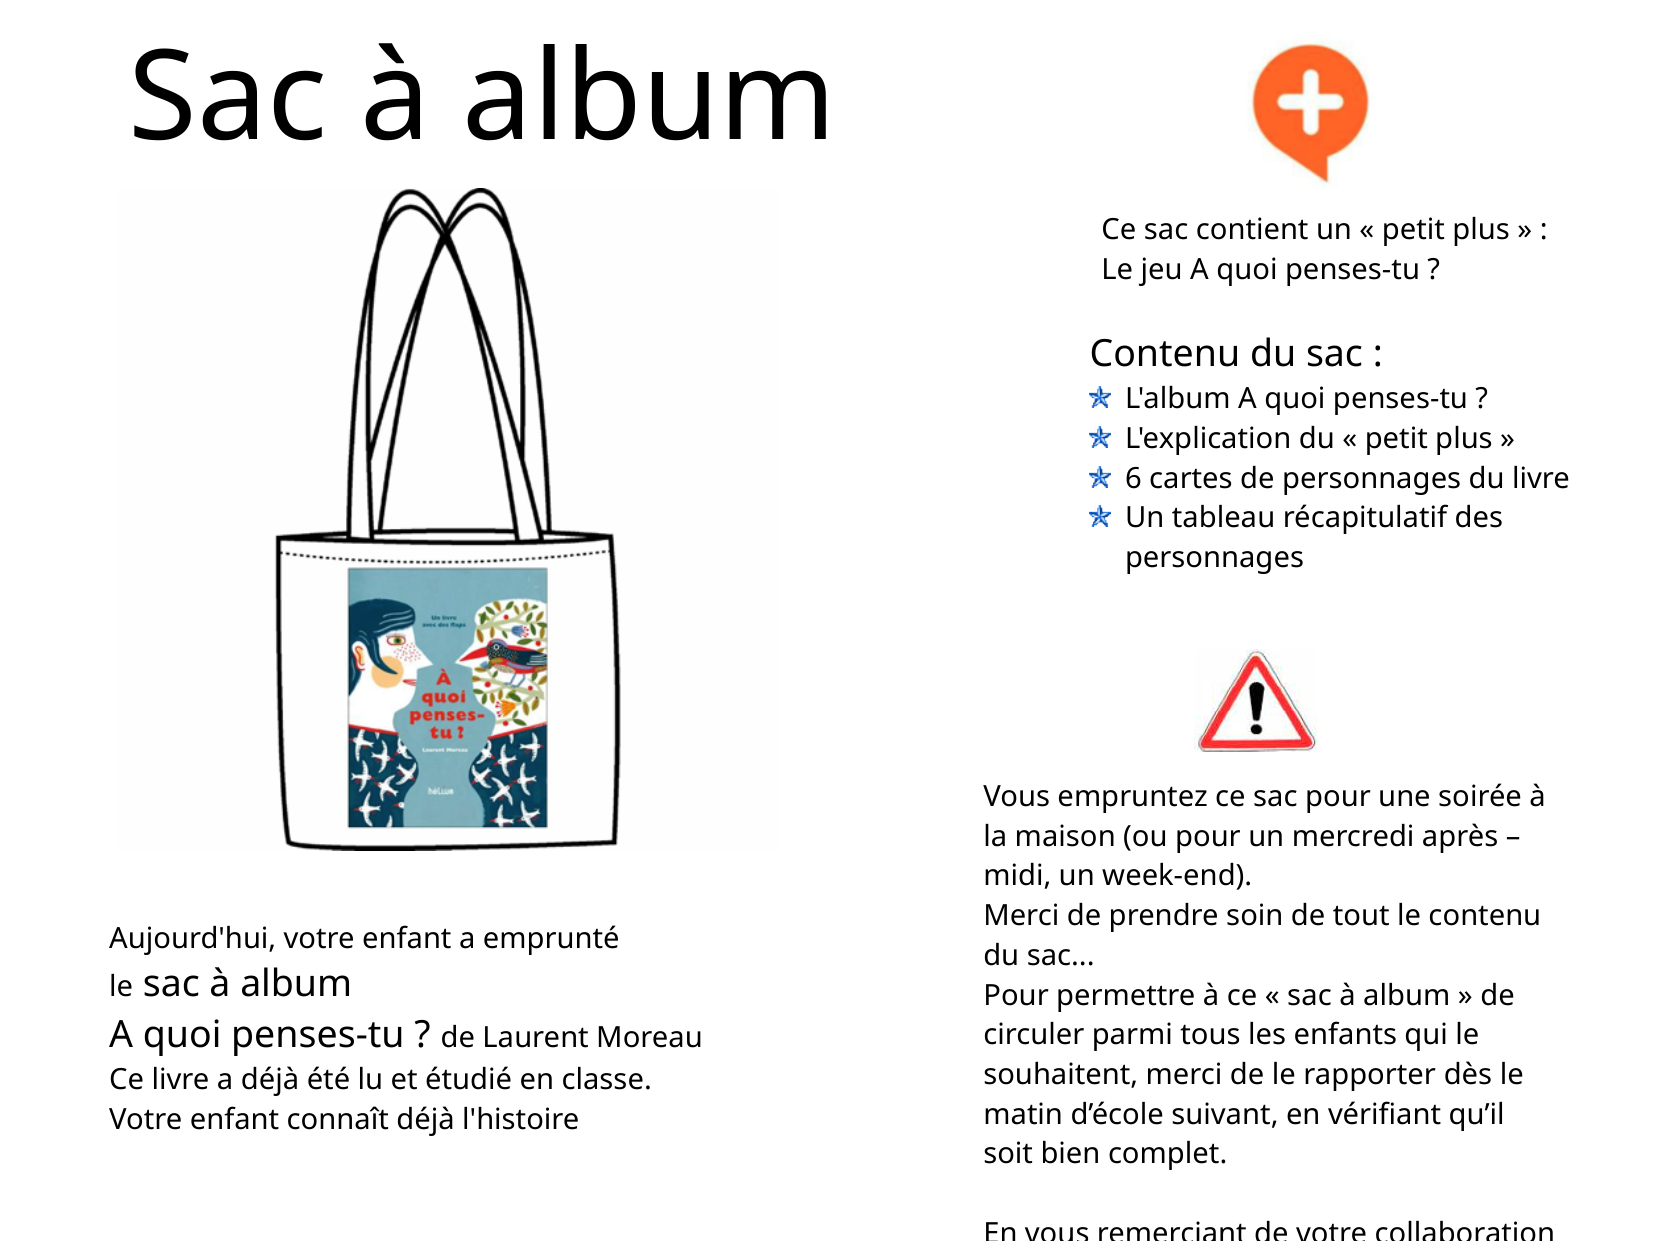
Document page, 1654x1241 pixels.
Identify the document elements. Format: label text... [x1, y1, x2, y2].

picture [117, 188, 780, 851]
picture [1228, 35, 1383, 189]
text_box Aujourd'hui, votre enfant a emprunté le sac à album A quoi penses-tu ? de Laurent Moreau Ce livre a déjà été lu et étudié en classe. Votre enfant connaît déjà l'histoire [94, 909, 827, 1204]
picture [1188, 637, 1323, 760]
text_box Vous empruntez ce sac pour une soirée à la maison (ou pour un mercredi après – midi, un week-end). Merci de prendre soin de tout le contenu du sac... Pour permettre à ce « sac à album » de circuler parmi tous les enfants qui le souhaitent, merci de le rapporter dès le matin d’école suivant, en vérifiant qu’il soit bien complet. En vous remerciant de votre collaboration [968, 767, 1571, 1143]
text_box Ce sac contient un « petit plus » : Le jeu A quoi penses-tu ? [1086, 200, 1571, 318]
text_box Sac à album [106, 0, 898, 320]
text_box Contenu du sac : L'album A quoi penses-tu ? L'explication du « petit plus » 6 cartes de personnages du livre Un tableau récapitulatif des personnages [1074, 318, 1607, 683]
